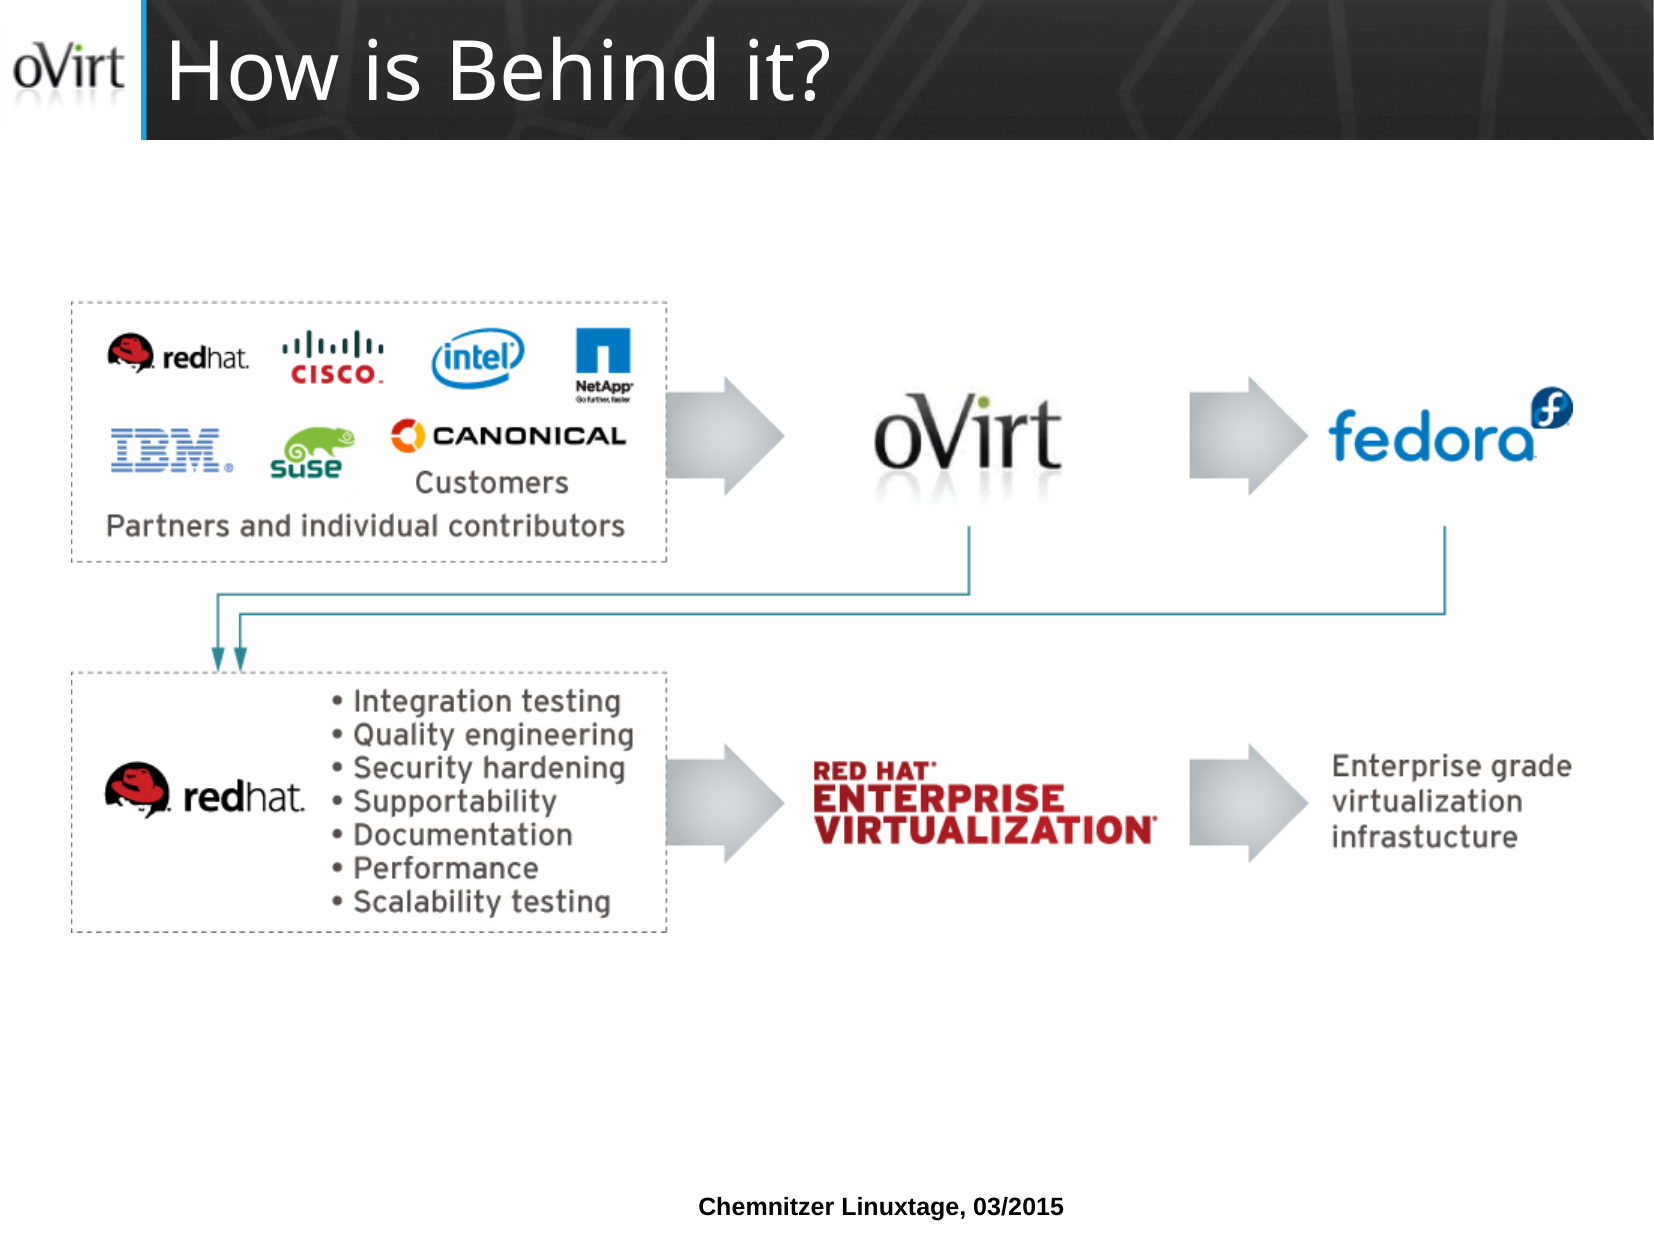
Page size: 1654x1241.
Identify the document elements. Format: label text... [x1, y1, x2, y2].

picture [71, 298, 1573, 933]
picture [0, 0, 1654, 140]
title How is Behind it? [164, 18, 1653, 119]
